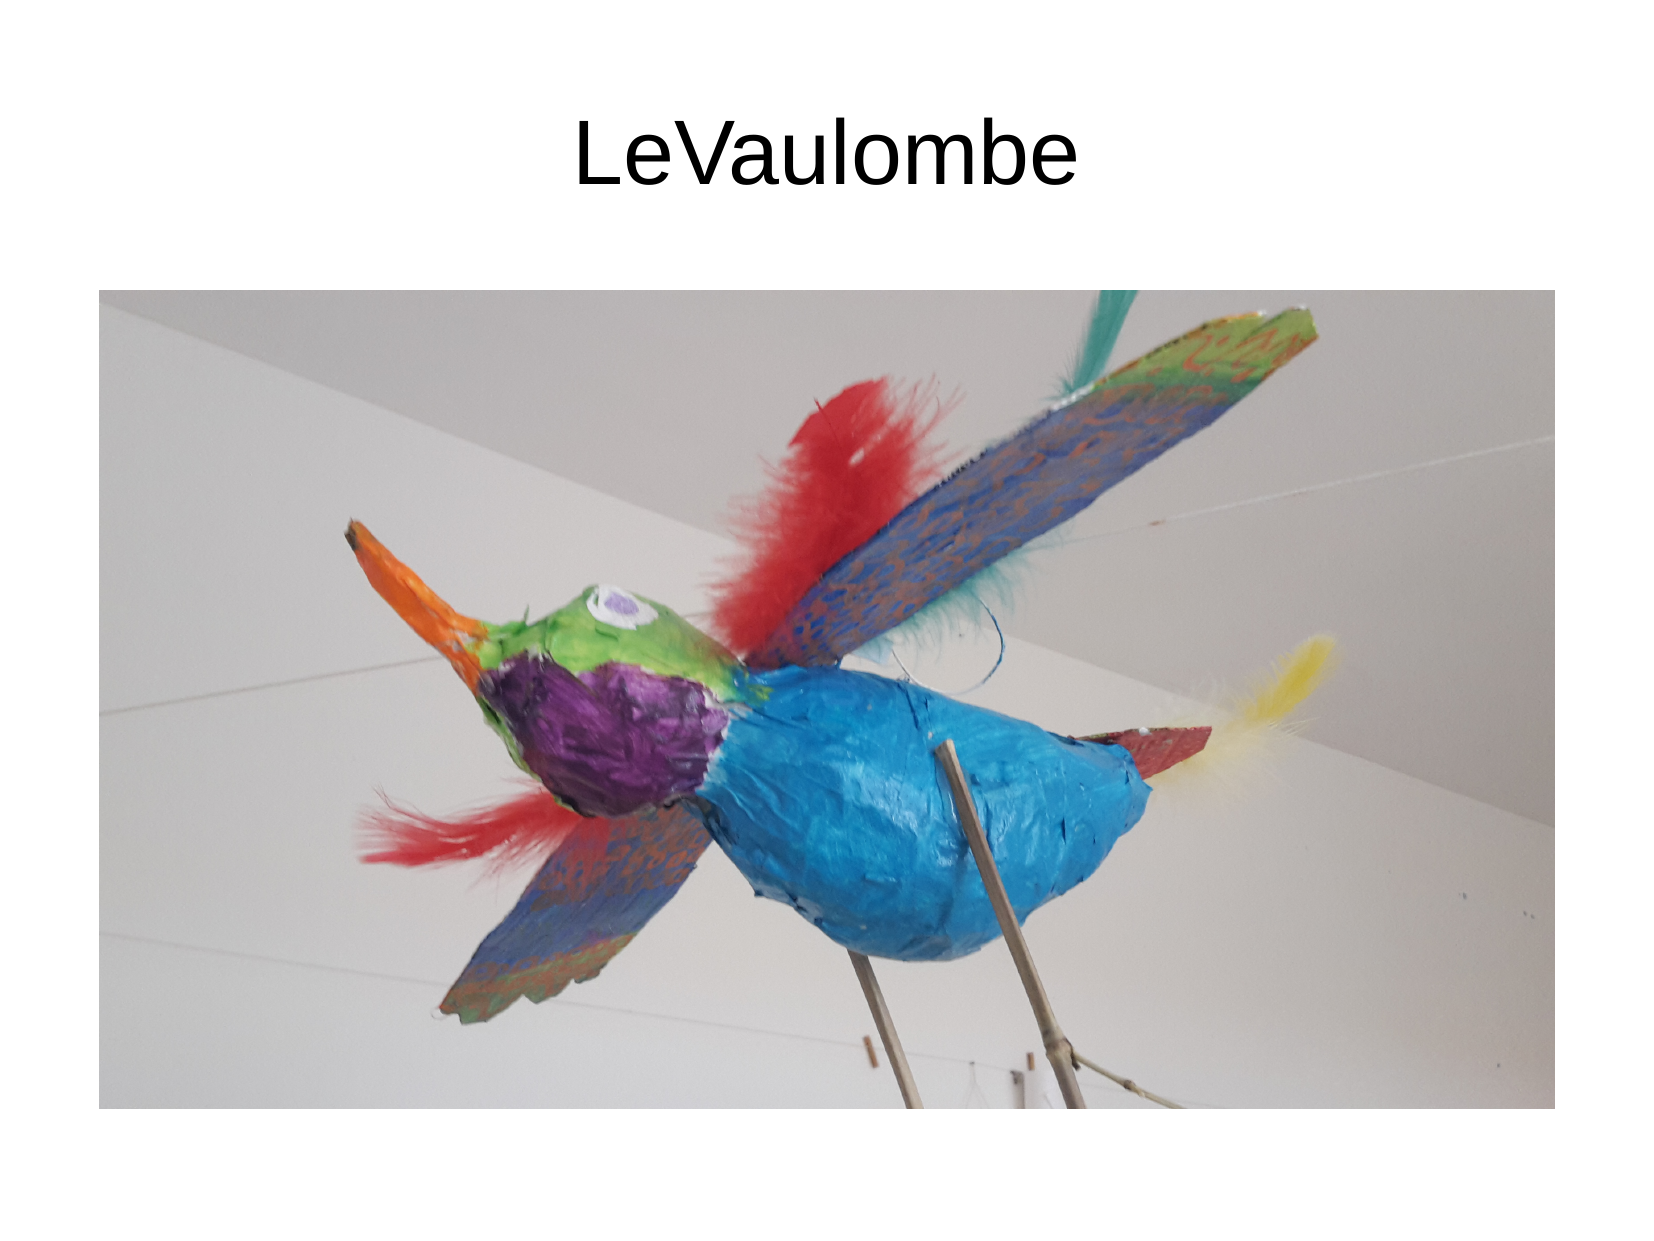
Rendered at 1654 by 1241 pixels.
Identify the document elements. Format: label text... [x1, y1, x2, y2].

picture [99, 290, 1555, 1109]
title LeVaulombe [82, 49, 1571, 257]
